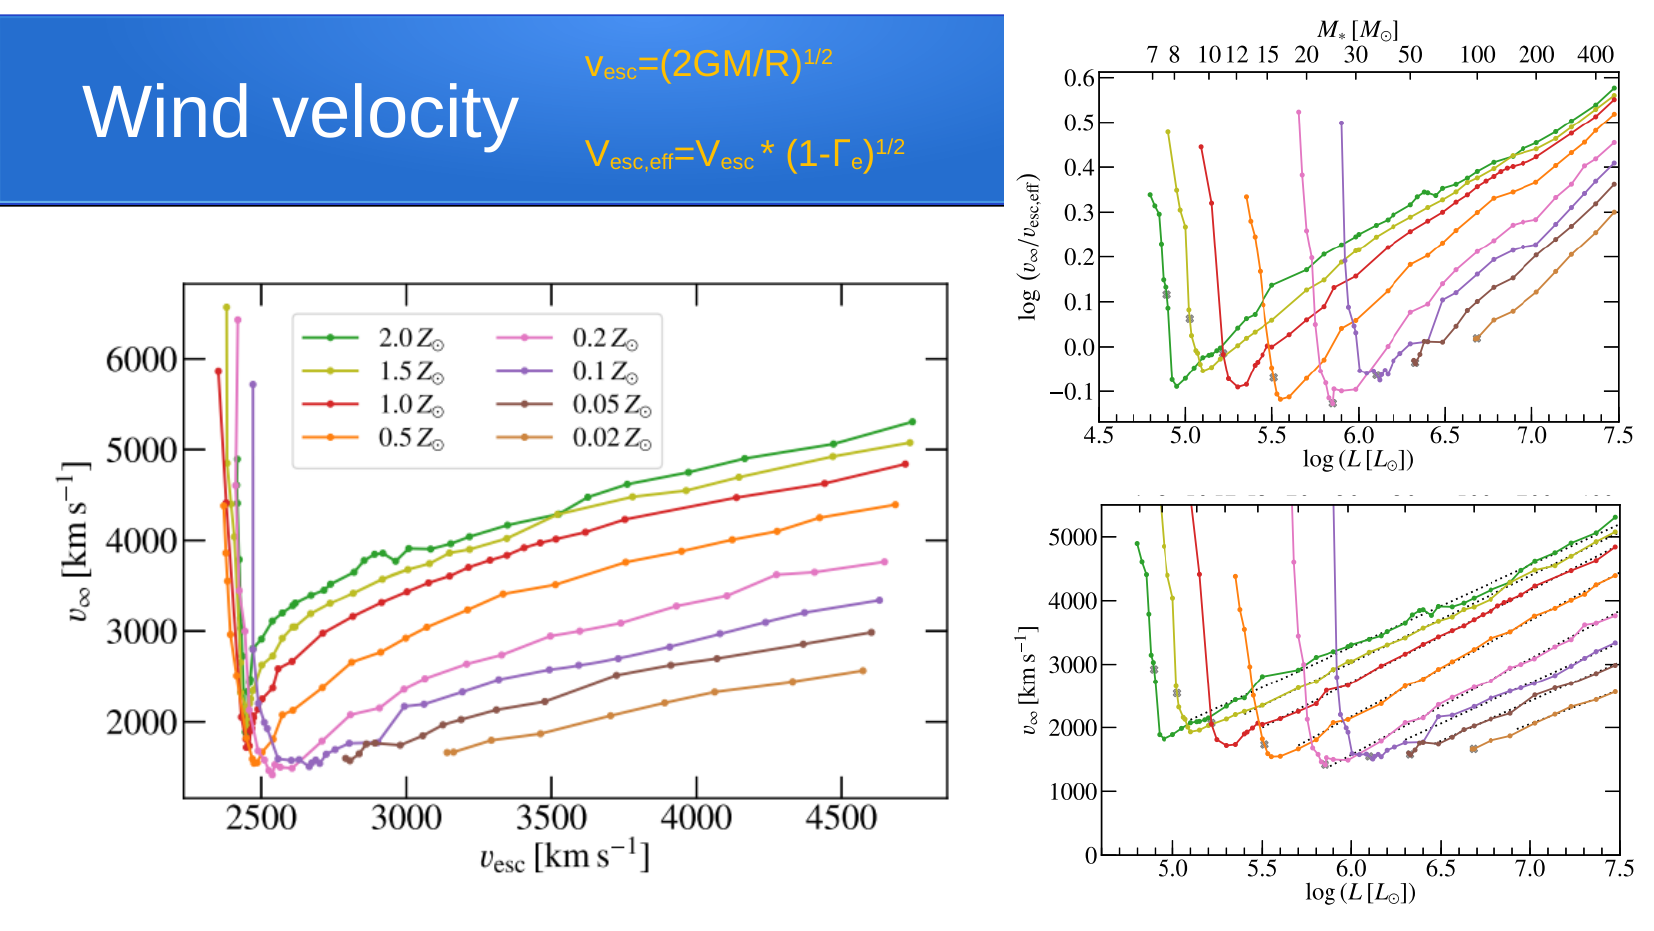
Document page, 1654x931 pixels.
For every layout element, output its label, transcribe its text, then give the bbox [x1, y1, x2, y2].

picture [40, 211, 976, 924]
text_box Vesc,eff=Vesc * (1-Γe)1/2 [570, 119, 961, 190]
title Wind velocity [82, 35, 1004, 189]
text_box vesc=(2GM/R)1/2 [570, 35, 961, 106]
picture [1003, 0, 1654, 931]
